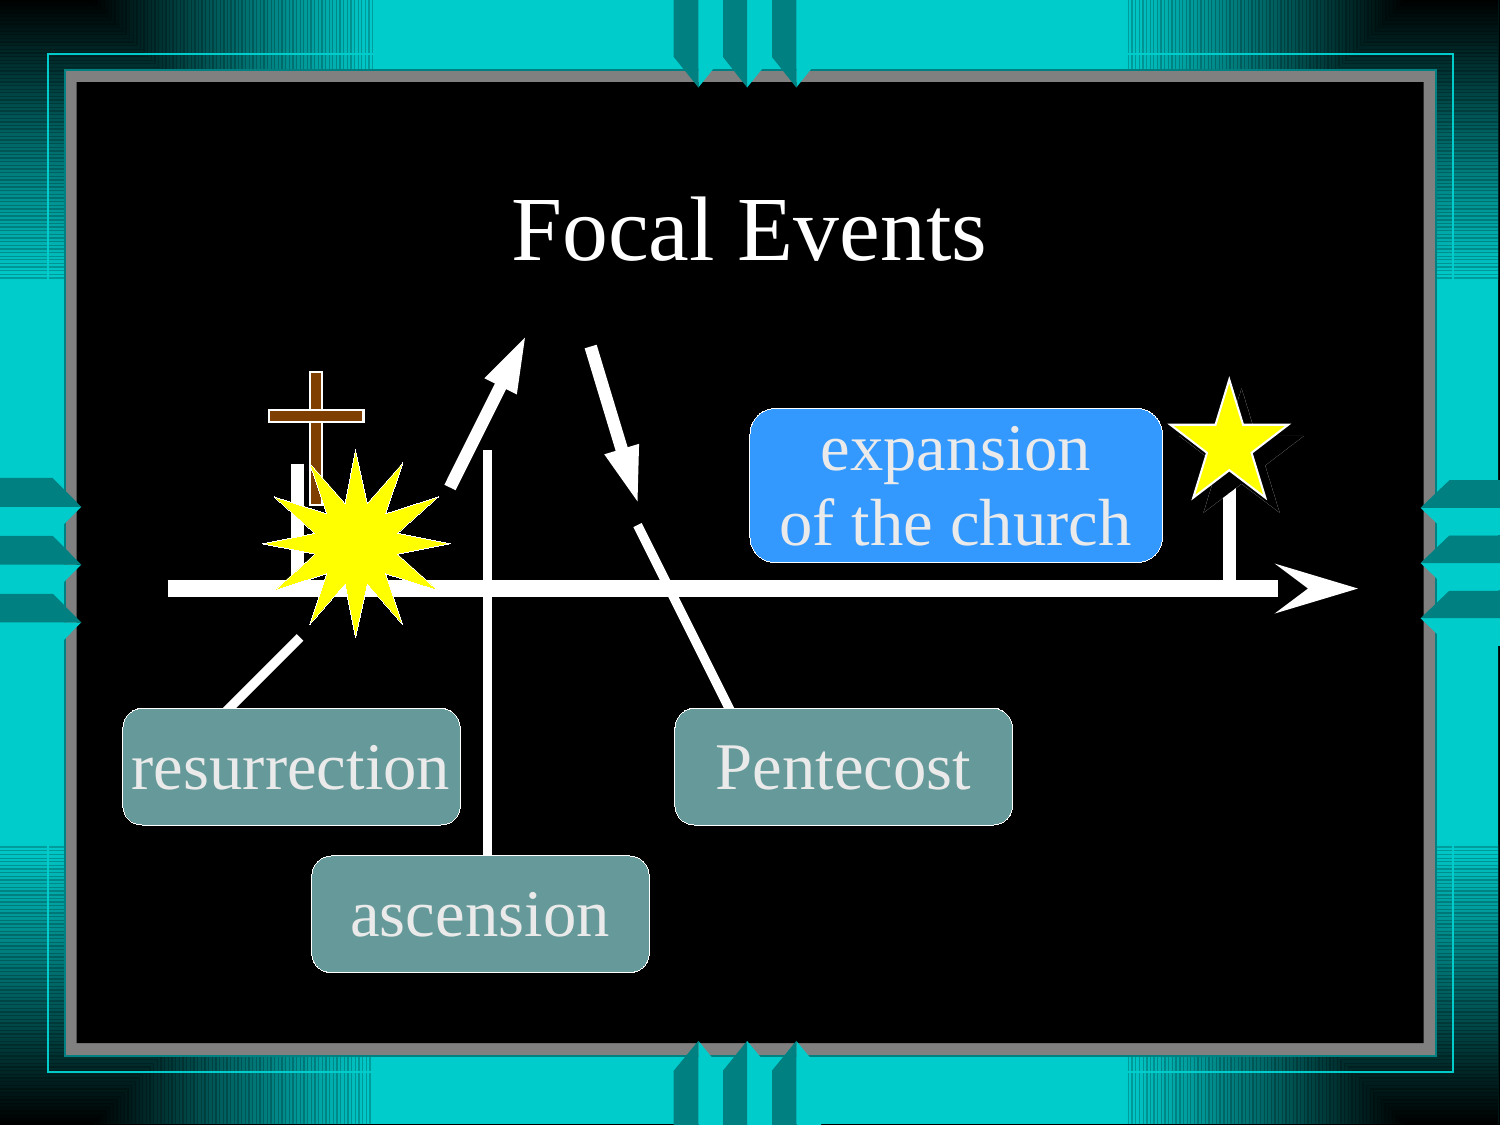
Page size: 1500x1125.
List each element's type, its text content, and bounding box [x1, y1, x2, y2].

text_box [1170, 379, 1289, 498]
text_box resurrection [122, 708, 461, 826]
title Focal Events [112, 99, 1388, 288]
text_box [262, 372, 451, 638]
text_box ascension [311, 855, 650, 973]
text_box Pentecost [674, 708, 1013, 826]
text_box expansion of the church [749, 408, 1163, 563]
